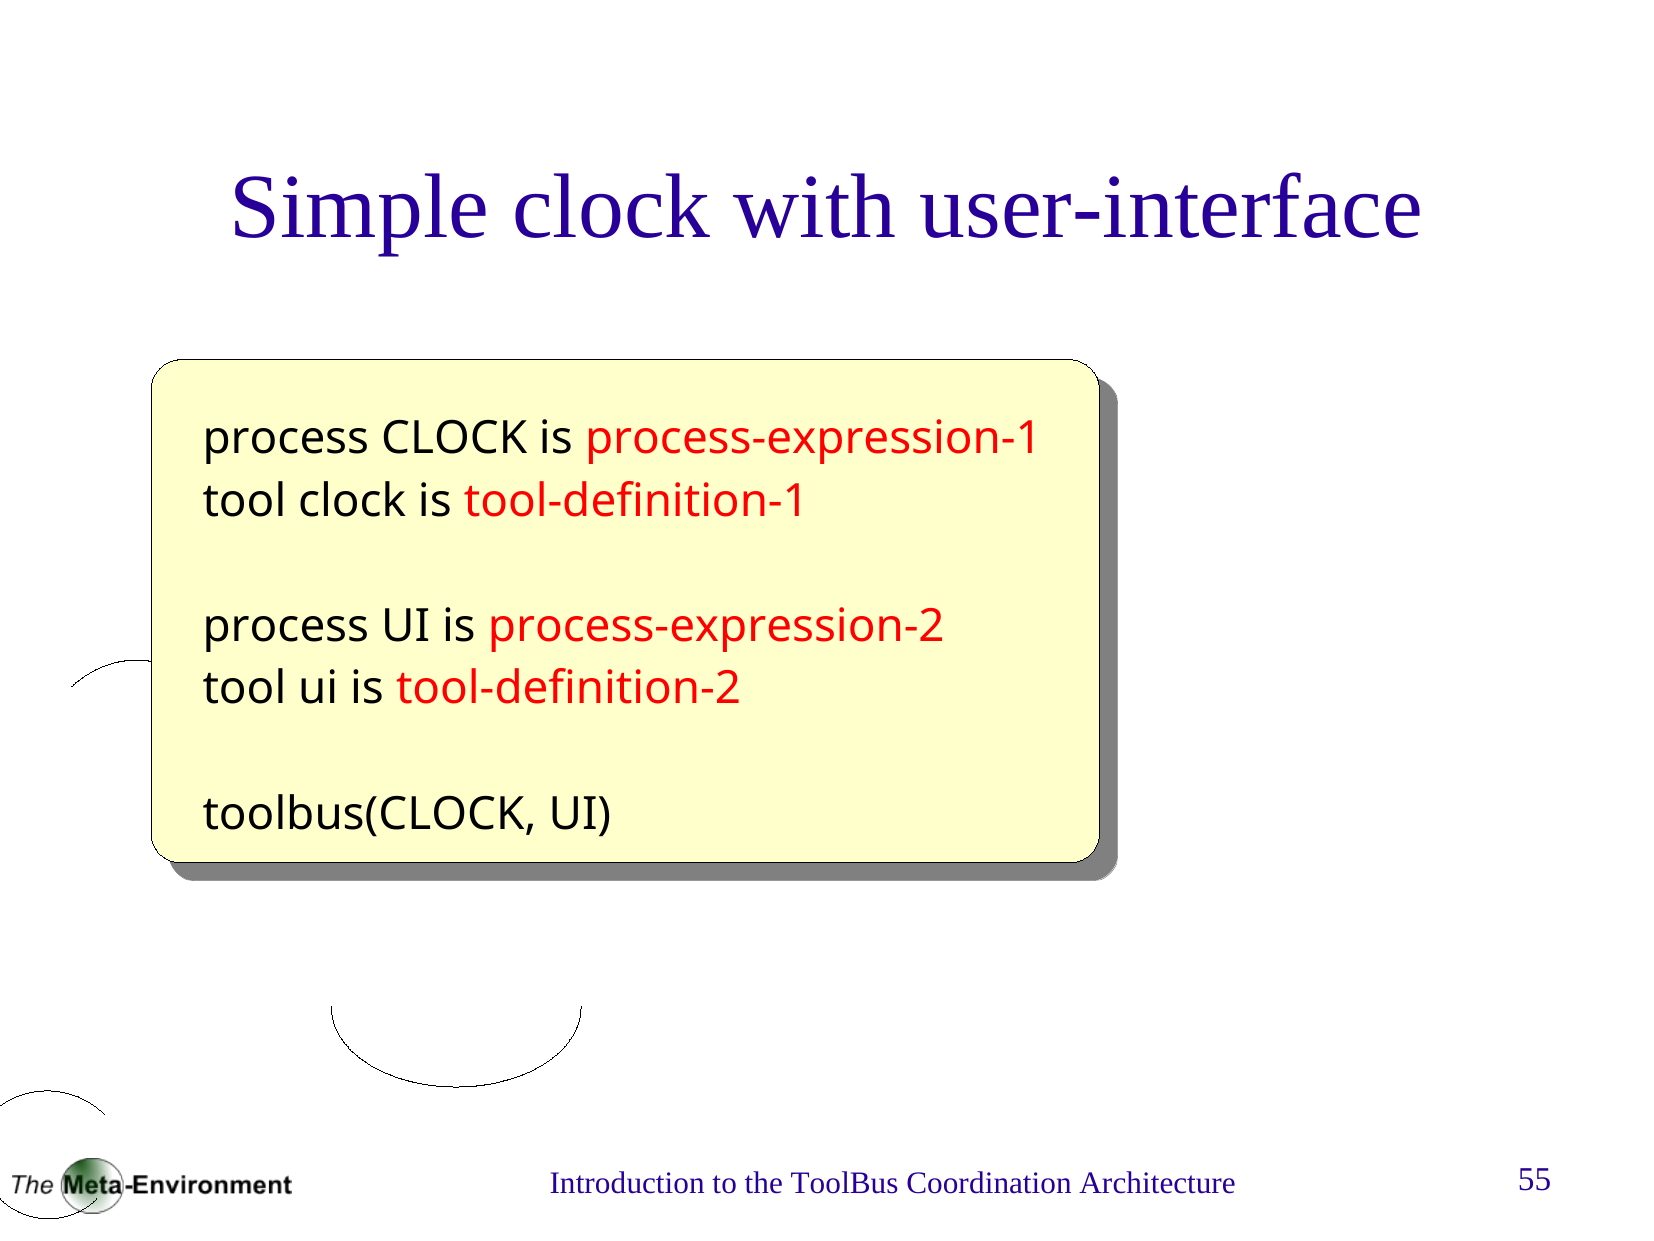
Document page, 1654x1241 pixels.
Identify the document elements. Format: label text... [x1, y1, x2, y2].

picture [12, 1158, 292, 1214]
text_box process CLOCK is process-expression-1 tool clock is tool-definition-1 process UI is process-expression-2 tool ui is tool-definition-2 toolbus(CLOCK, UI) [202, 404, 1042, 854]
text_box [151, 359, 1100, 863]
title Simple clock with user-interface [121, 102, 1534, 311]
